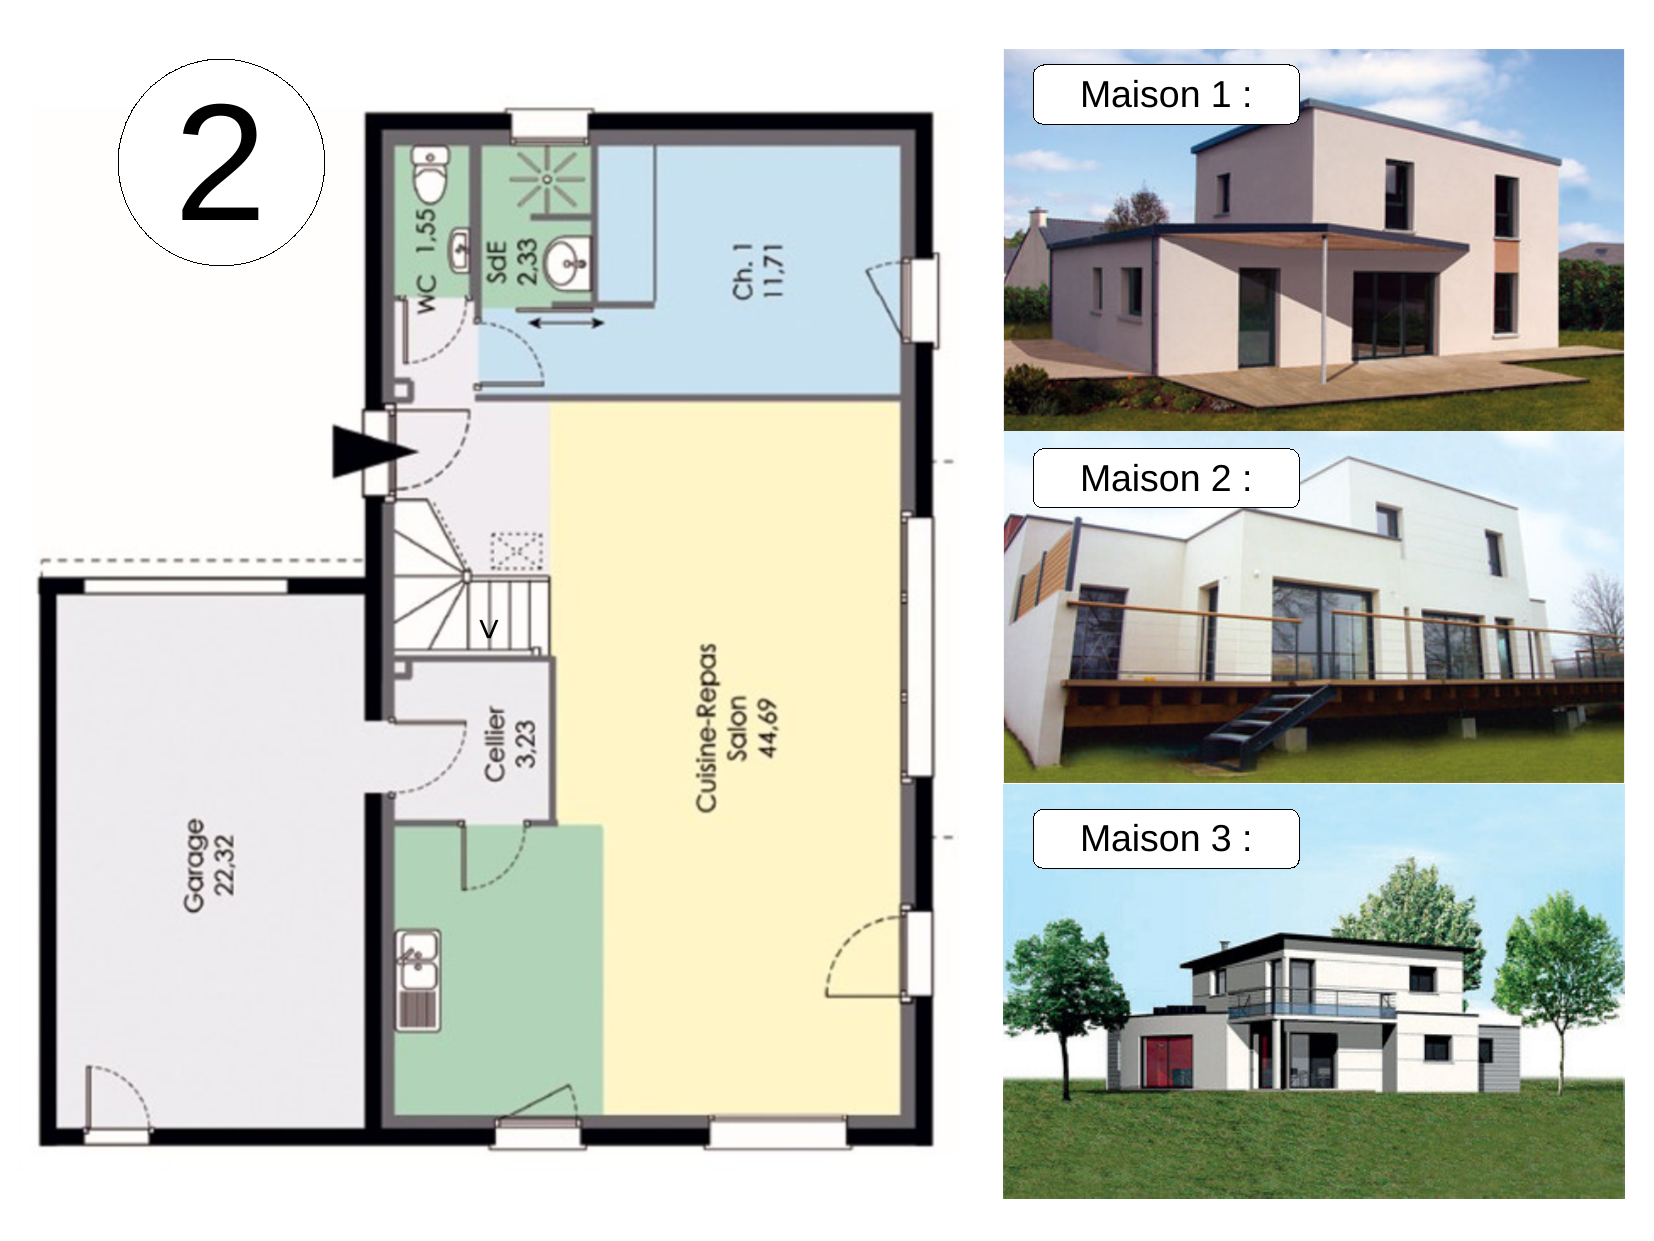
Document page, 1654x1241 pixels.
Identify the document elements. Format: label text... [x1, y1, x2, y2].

text_box Maison 1 : [1033, 64, 1300, 125]
text_box Maison 2 : [1033, 448, 1300, 508]
picture [17, 88, 959, 1171]
text_box 2 [118, 59, 325, 266]
picture [1003, 49, 1625, 1199]
text_box Maison 3 : [1033, 809, 1300, 869]
